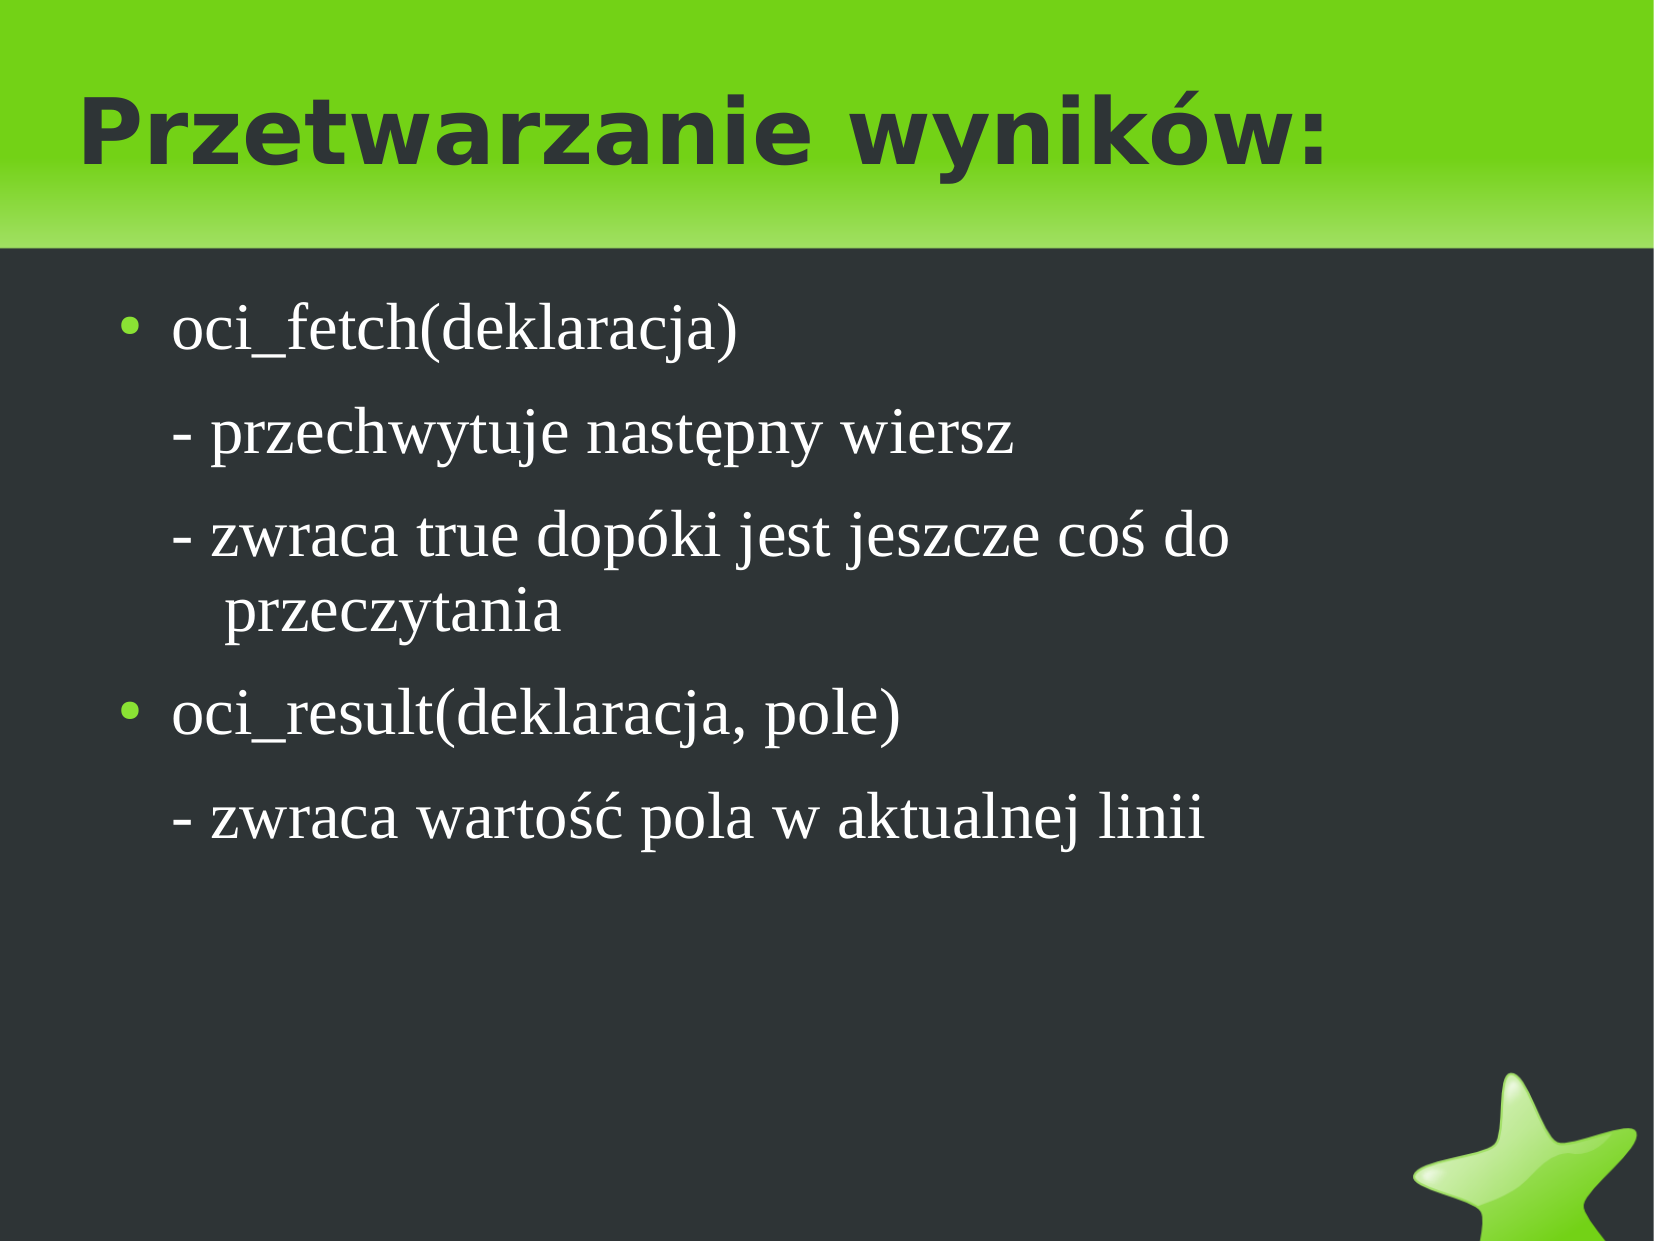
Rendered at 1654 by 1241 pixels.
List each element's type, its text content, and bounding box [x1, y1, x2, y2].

list oci_fetch(deklaracja) - przechwytuje następny wiersz - zwraca true dopóki jest jeszcze coś do przeczytania oci_result(deklaracja, pole) - zwraca wartość pola w aktualnej linii [82, 290, 1571, 1094]
title Przetwarzanie wyników: [76, 36, 1565, 229]
picture [0, 0, 1654, 1241]
